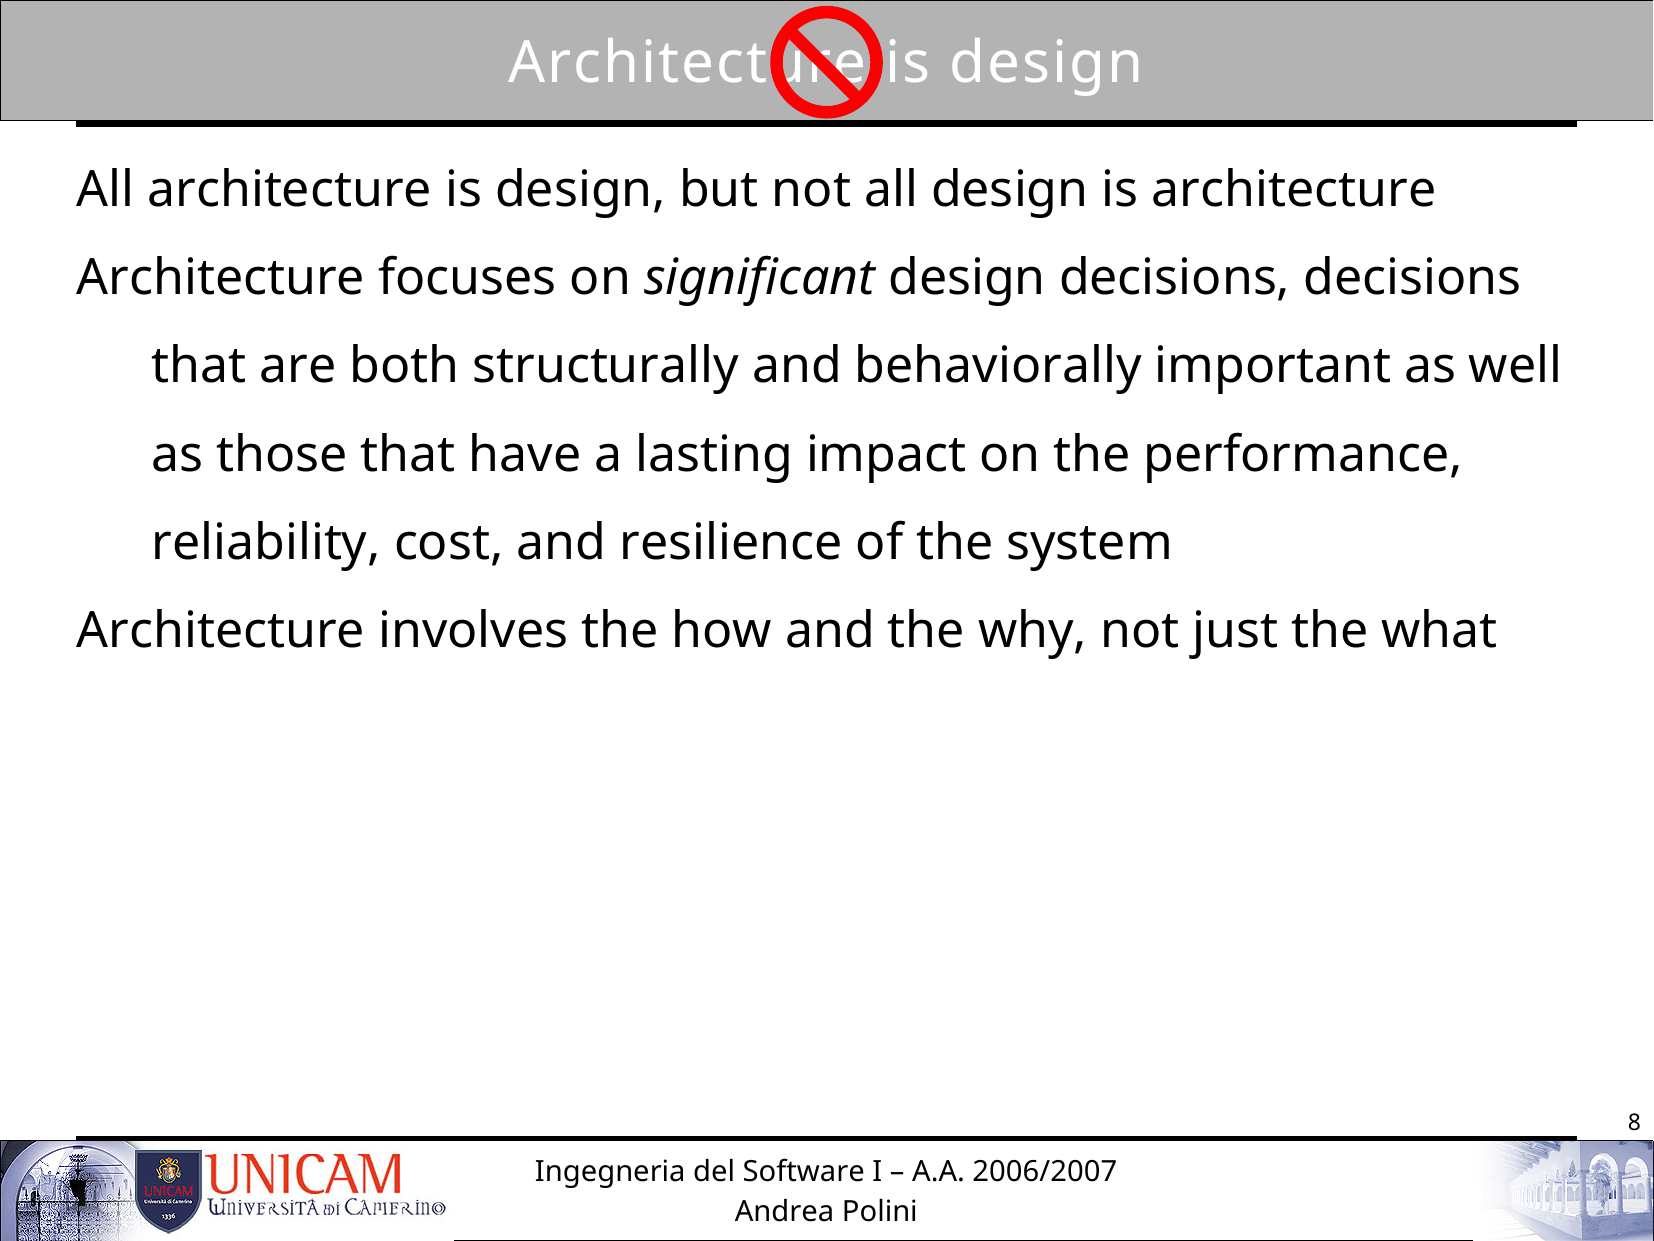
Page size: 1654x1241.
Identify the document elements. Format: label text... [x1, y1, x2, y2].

title Architecture is design [0, 0, 1653, 121]
picture [0, 1141, 454, 1241]
picture [1473, 1141, 1654, 1241]
list All architecture is design, but not all design is architecture Architecture focuses on significant design decisions, decisions that are both structurally and behaviorally important as well as those that have a lasting impact on the performance, reliability, cost, and resilience of the system Architecture involves the how and the why, not just the what [76, 152, 1577, 671]
